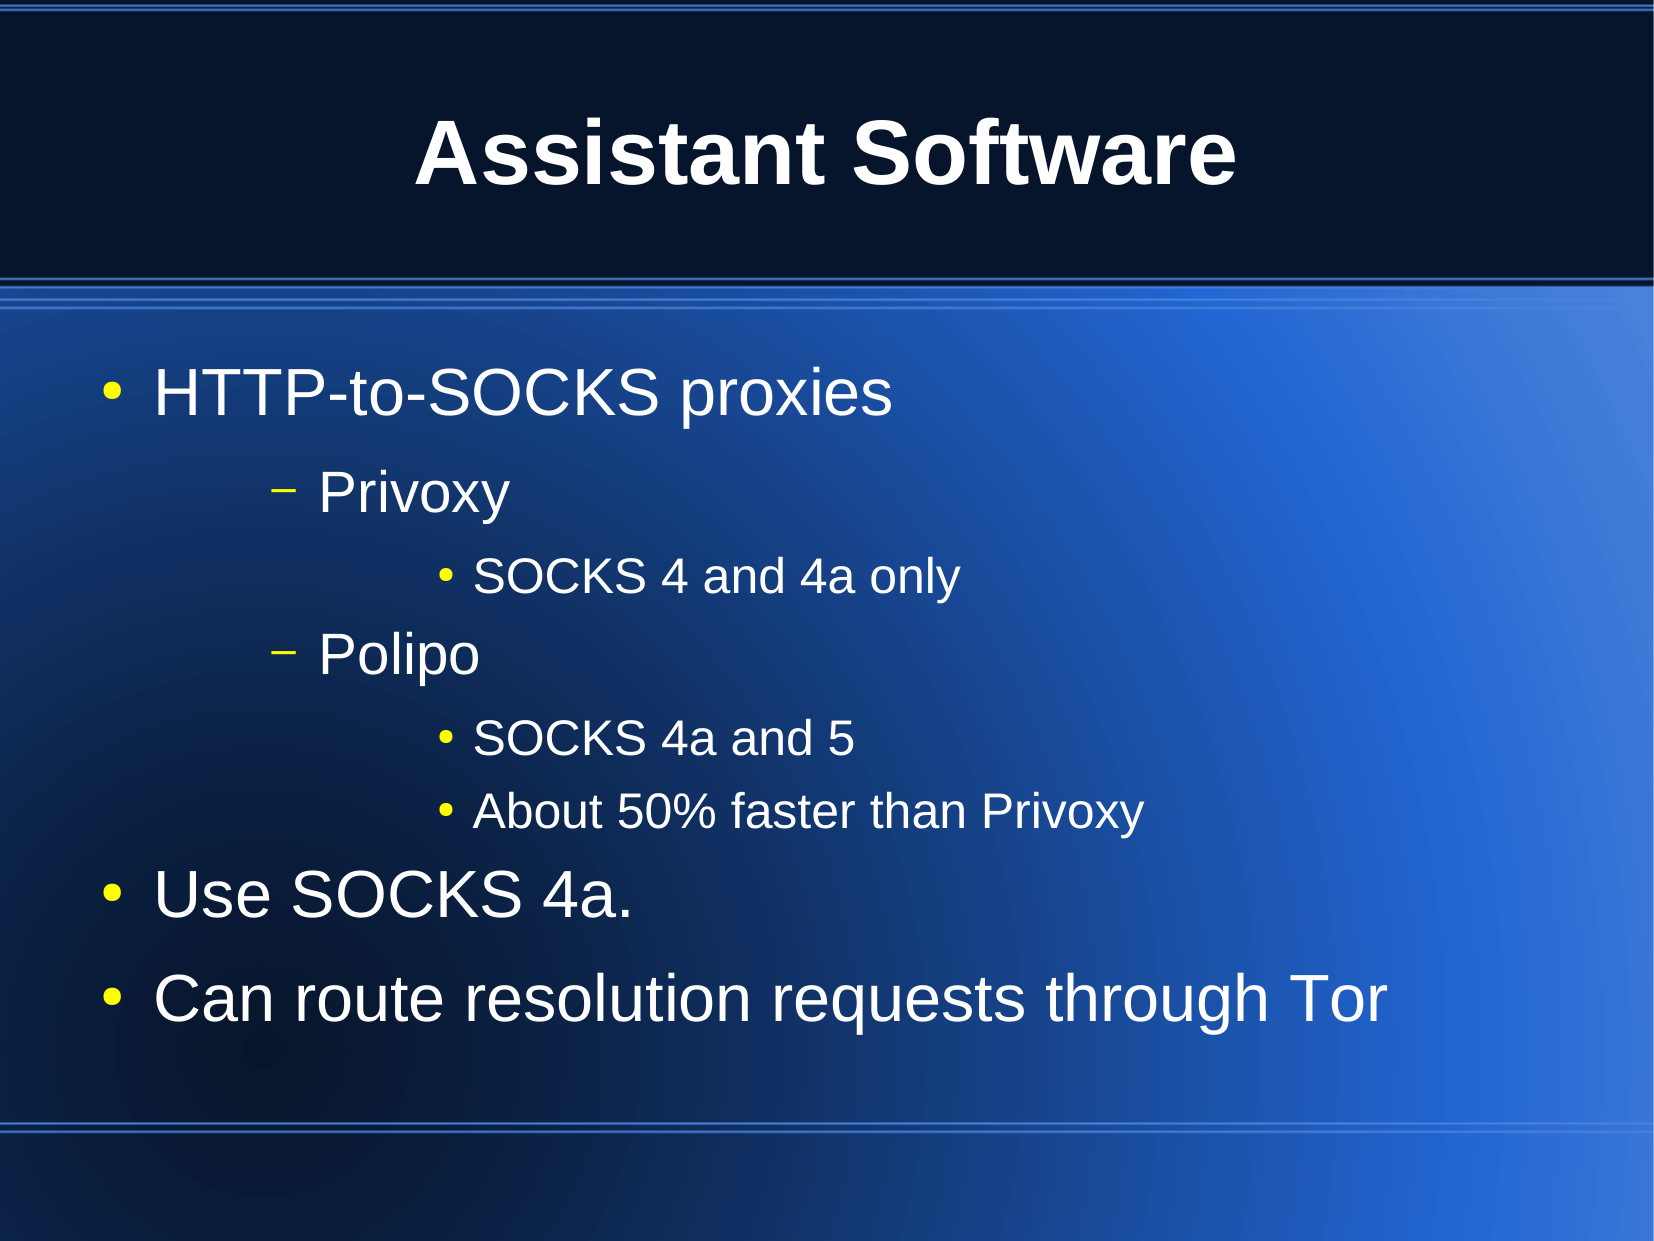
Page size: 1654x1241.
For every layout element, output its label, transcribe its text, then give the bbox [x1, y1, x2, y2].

list HTTP-to-SOCKS proxies Privoxy SOCKS 4 and 4a only Polipo SOCKS 4a and 5 About 50% faster than Privoxy Use SOCKS 4a. Can route resolution requests through Tor [82, 355, 1571, 1043]
picture [0, 0, 1654, 1241]
title Assistant Software [82, 56, 1571, 250]
